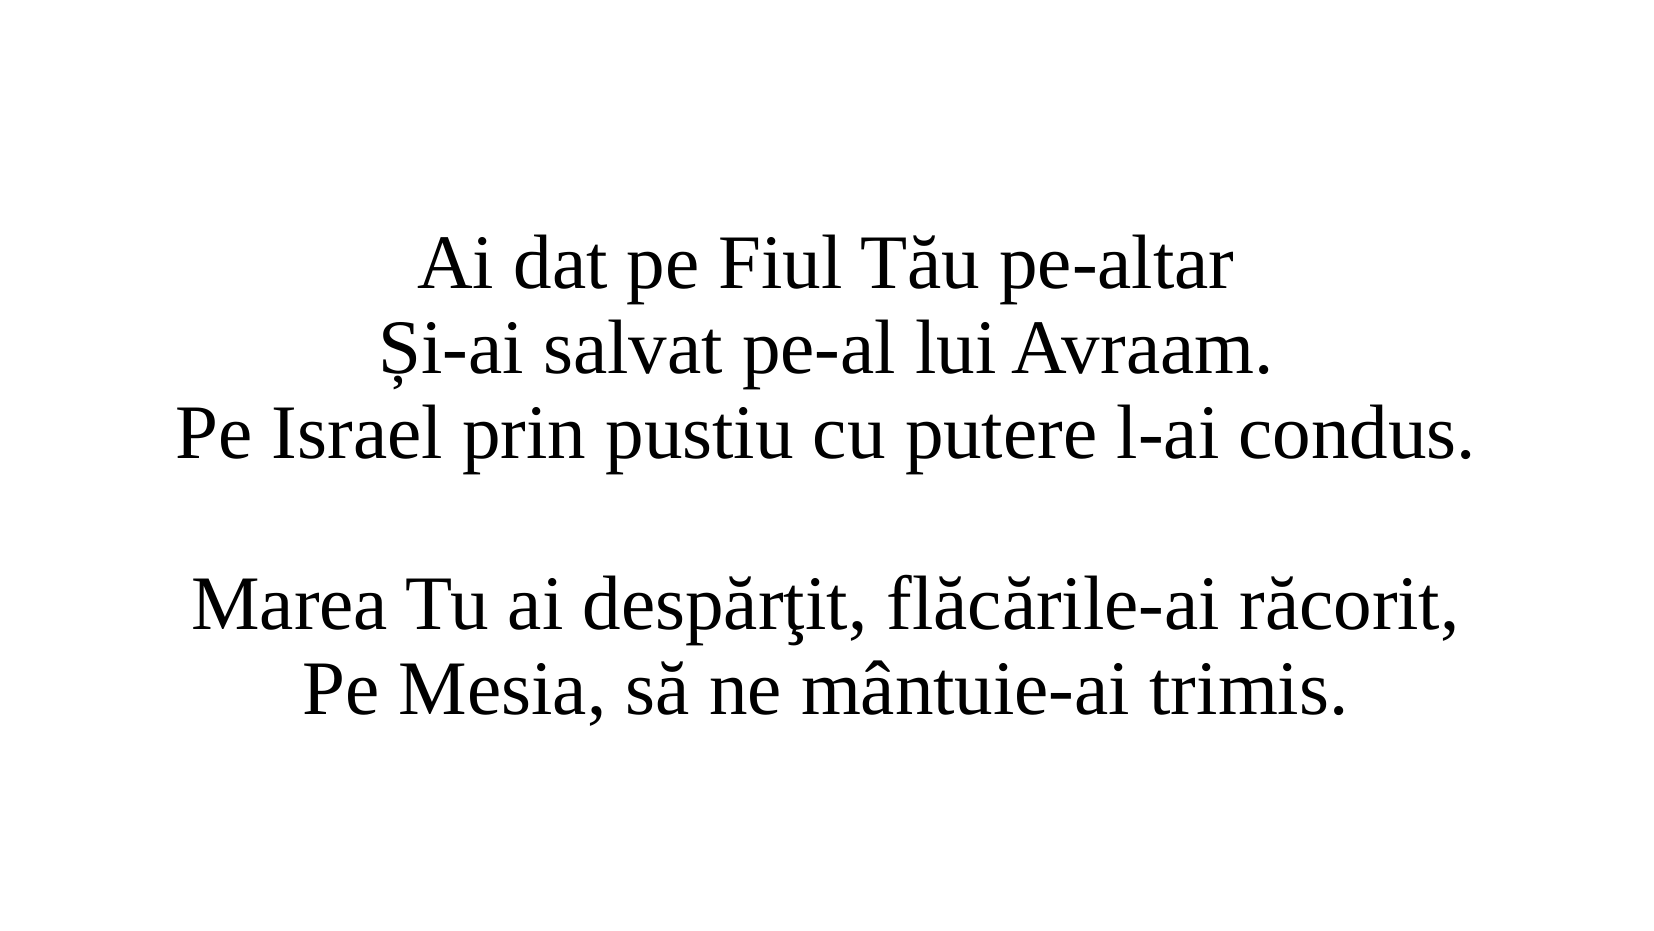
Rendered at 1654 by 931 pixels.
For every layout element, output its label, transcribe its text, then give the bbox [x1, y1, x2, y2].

subtitle Ai dat pe Fiul Tău pe-altar Și-ai salvat pe-al lui Avraam. Pe Israel prin pustiu cu putere l-ai condus. Marea Tu ai despărţit, flăcările-ai răcorit, Pe Mesia, să ne mântuie-ai trimis. [165, 205, 1489, 745]
